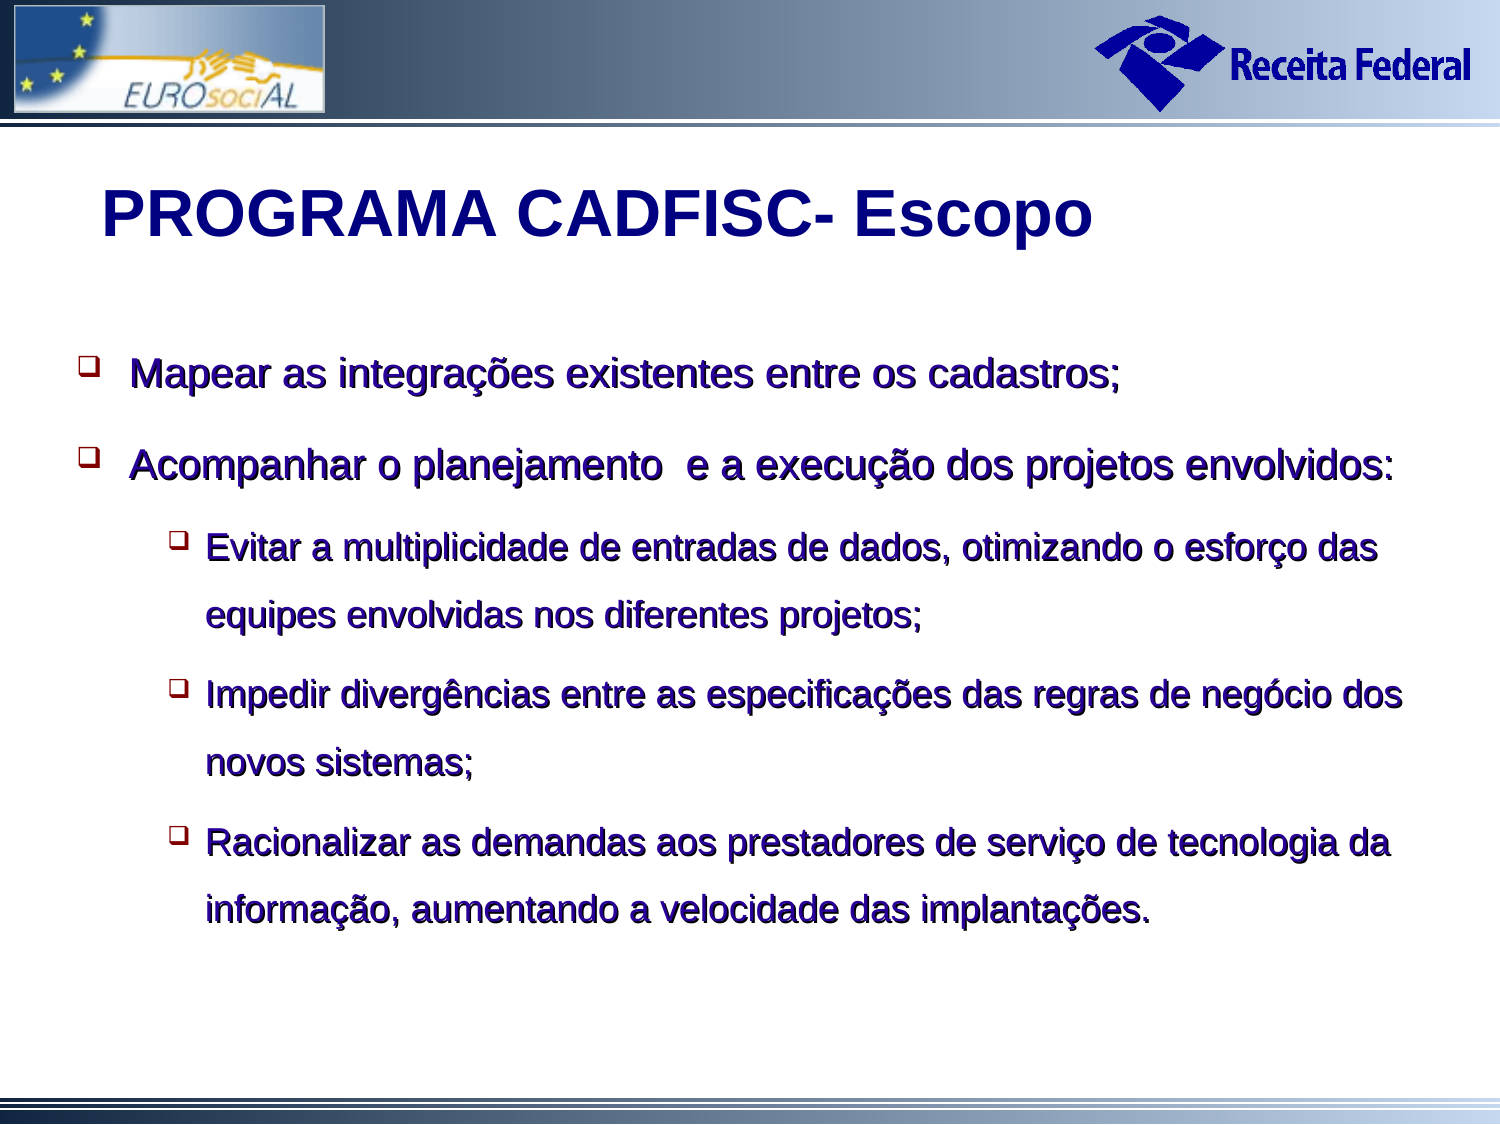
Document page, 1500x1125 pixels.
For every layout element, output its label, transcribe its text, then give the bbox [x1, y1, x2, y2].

text_box Mapear as integrações existentes entre os cadastros; Acompanhar o planejamento e a execução dos projetos envolvidos: Evitar a multiplicidade de entradas de dados, otimizando o esforço das equipes envolvidas nos diferentes projetos; Impedir divergências entre as especificações das regras de negócio dos novos sistemas; Racionalizar as demandas aos prestadores de serviço de tecnologia da informação, aumentando a velocidade das implantações. [2, 312, 1418, 937]
picture [14, 5, 325, 113]
title PROGRAMA CADFISC- Escopo [75, 162, 1123, 258]
picture [1092, 13, 1471, 113]
